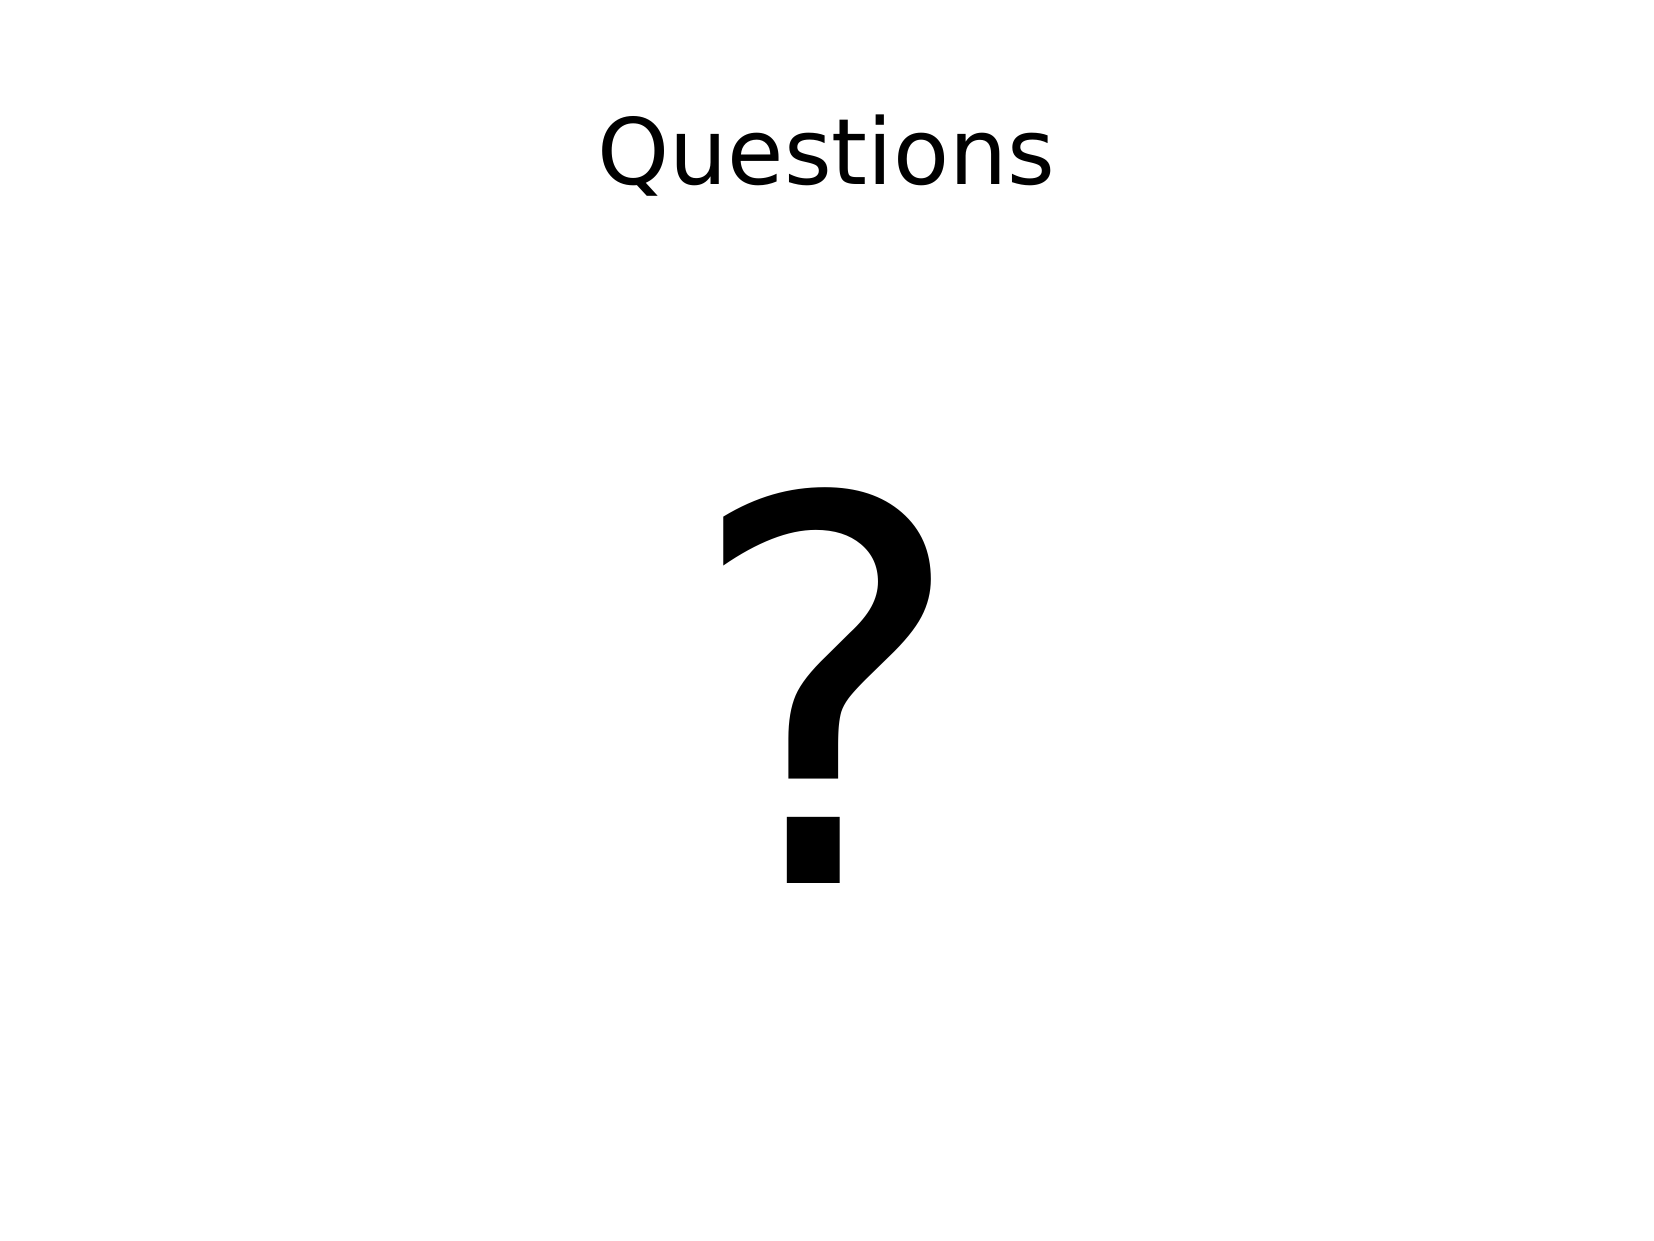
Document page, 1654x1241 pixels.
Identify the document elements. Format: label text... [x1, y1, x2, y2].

title Questions [82, 49, 1571, 257]
subtitle ? [82, 297, 1571, 1102]
